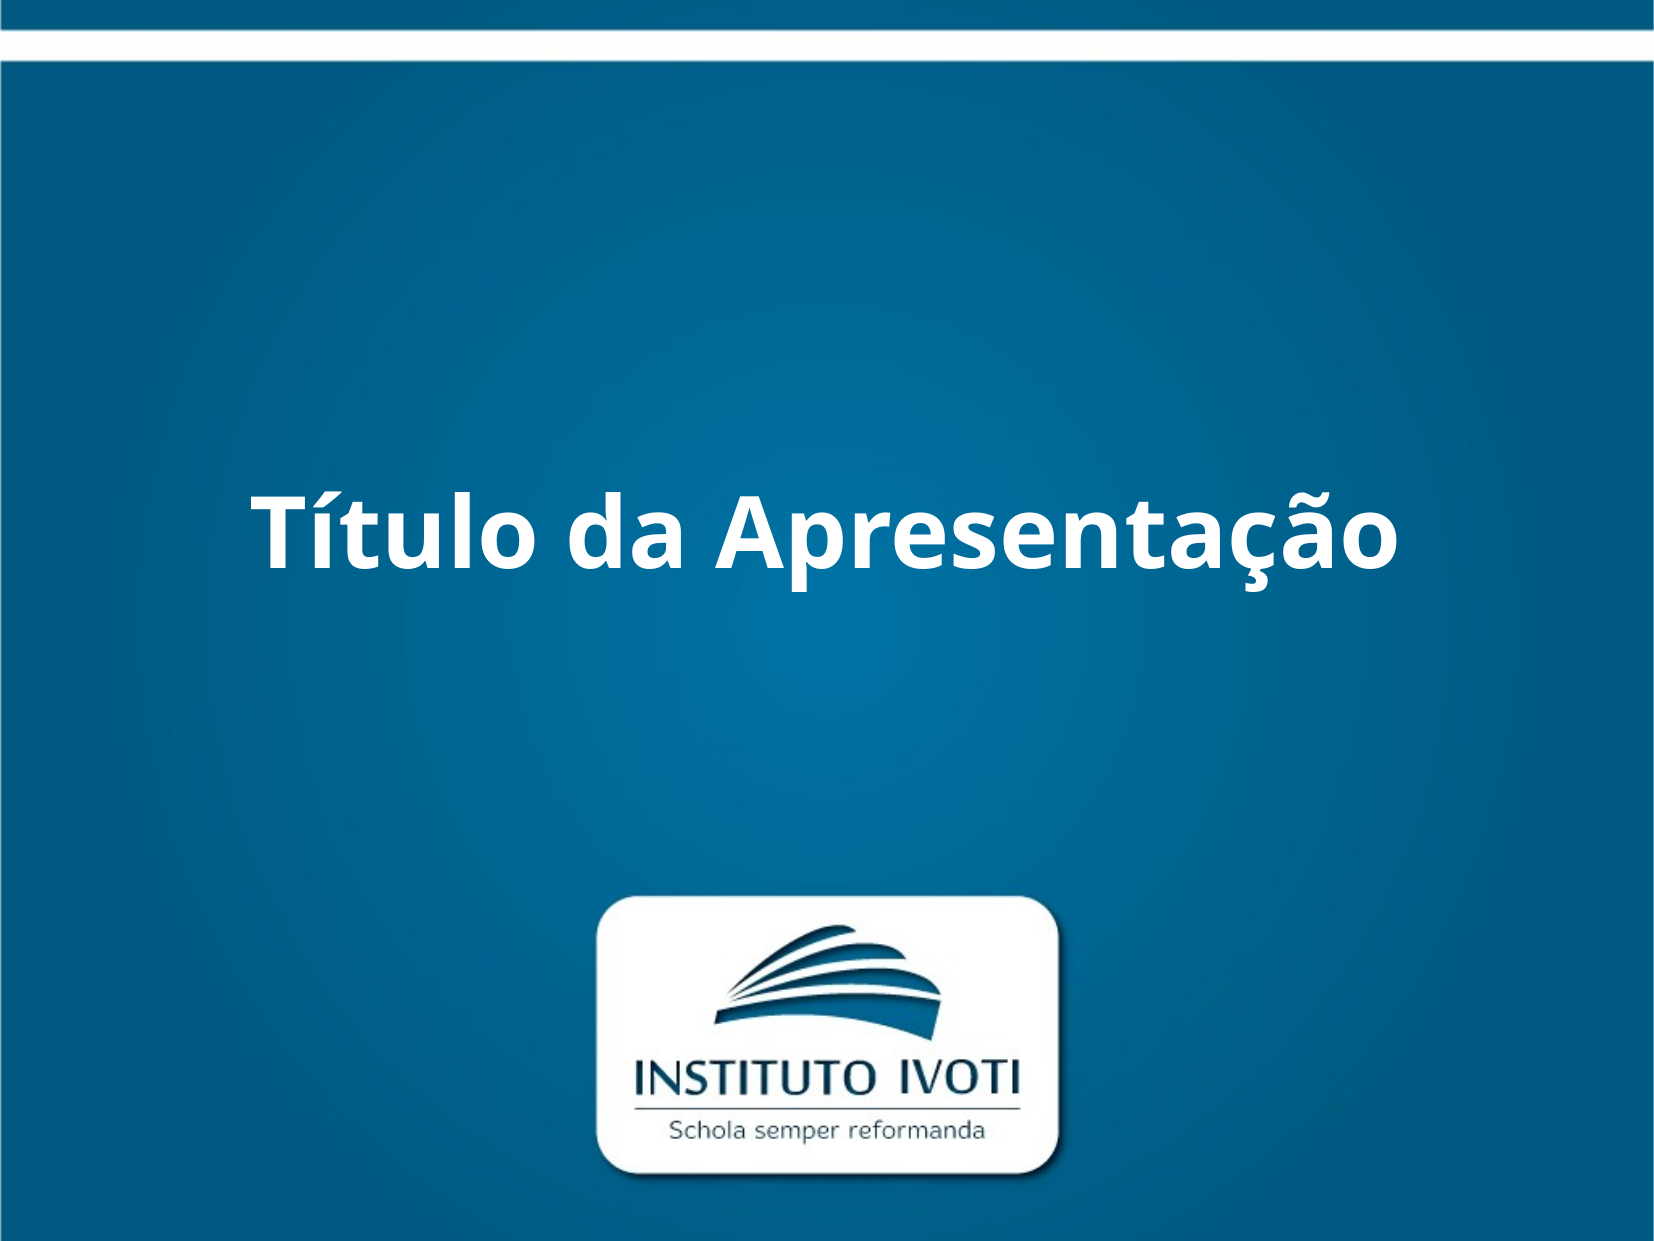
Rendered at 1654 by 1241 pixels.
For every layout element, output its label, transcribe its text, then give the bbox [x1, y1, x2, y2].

picture [0, 0, 1654, 1241]
text_box Título da Apresentação [82, 49, 1571, 1008]
picture [595, 1008, 1062, 1176]
